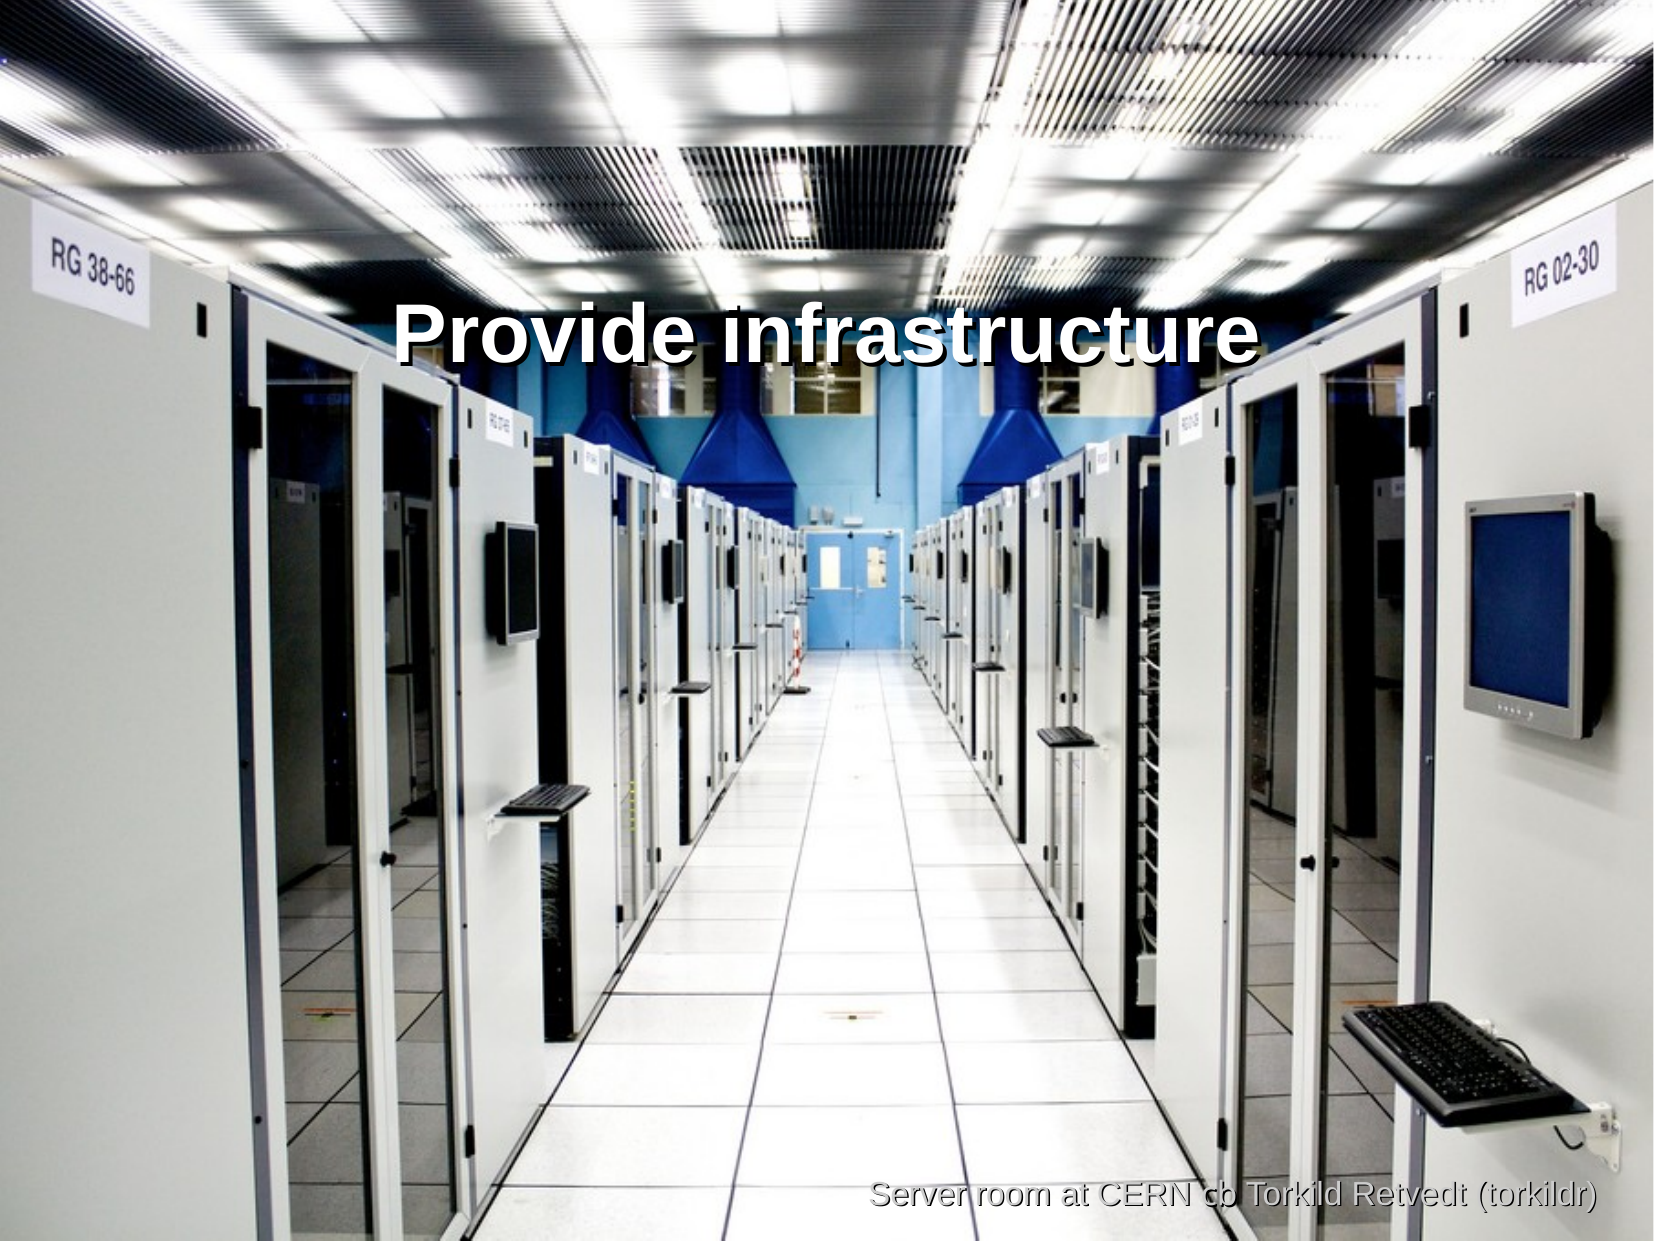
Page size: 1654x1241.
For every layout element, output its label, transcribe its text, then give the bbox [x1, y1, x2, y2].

picture [0, 0, 1654, 1241]
text_box Provide infrastructure [339, 279, 1315, 388]
text_box Server room at CERN cb Torkild Retvedt (torkildr) [37, 1162, 1613, 1215]
